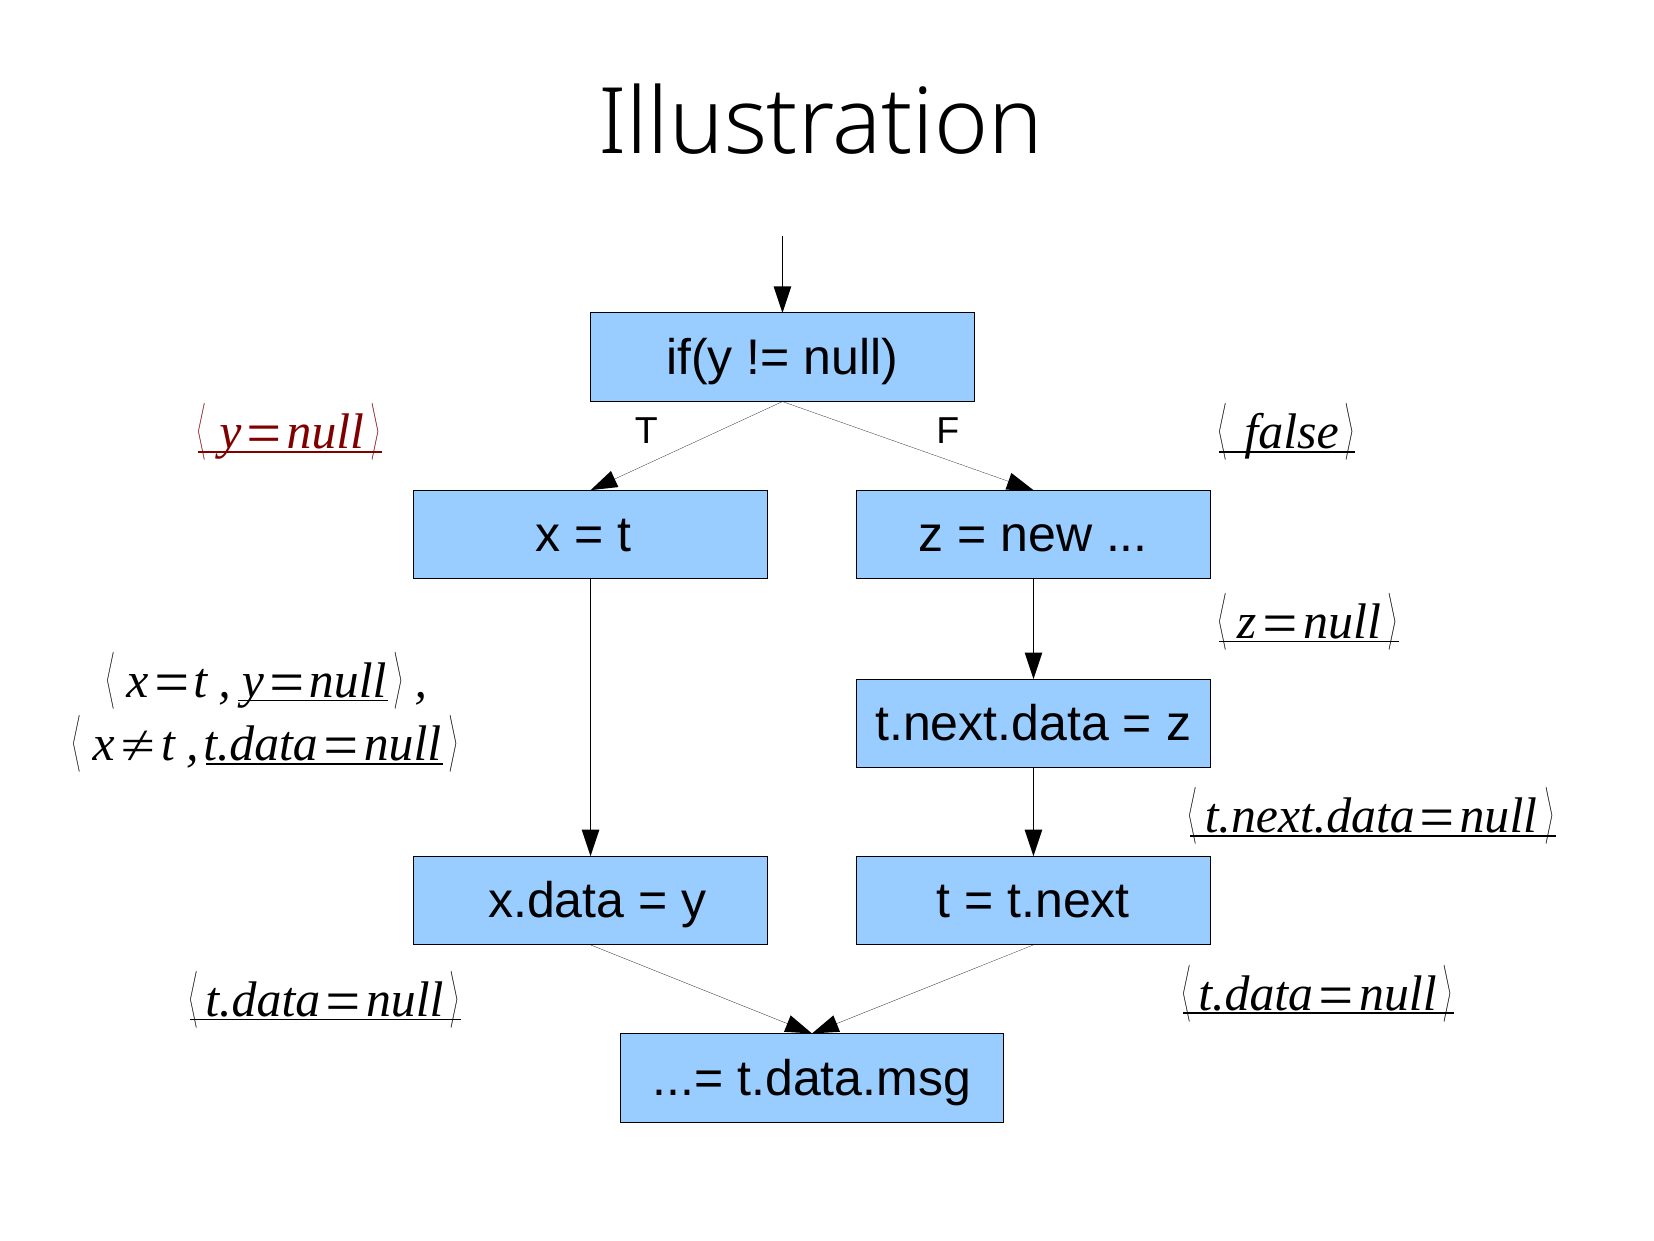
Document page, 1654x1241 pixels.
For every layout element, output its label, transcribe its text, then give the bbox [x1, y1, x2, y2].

chart [1174, 962, 1463, 1024]
title Illustration [76, 58, 1565, 178]
chart [1210, 401, 1364, 463]
text_box z = new ... [856, 490, 1211, 579]
text_box T [620, 401, 673, 459]
text_box if(y != null) [590, 312, 975, 402]
chart [65, 649, 467, 776]
text_box F [921, 401, 975, 459]
text_box x = t [413, 490, 768, 579]
chart [189, 401, 390, 463]
chart [1210, 590, 1408, 653]
text_box x.data = y [413, 856, 768, 945]
chart [181, 968, 470, 1031]
text_box t = t.next [856, 856, 1211, 945]
text_box ...= t.data.msg [620, 1033, 1004, 1123]
chart [1181, 785, 1564, 847]
text_box t.next.data = z [856, 679, 1211, 768]
